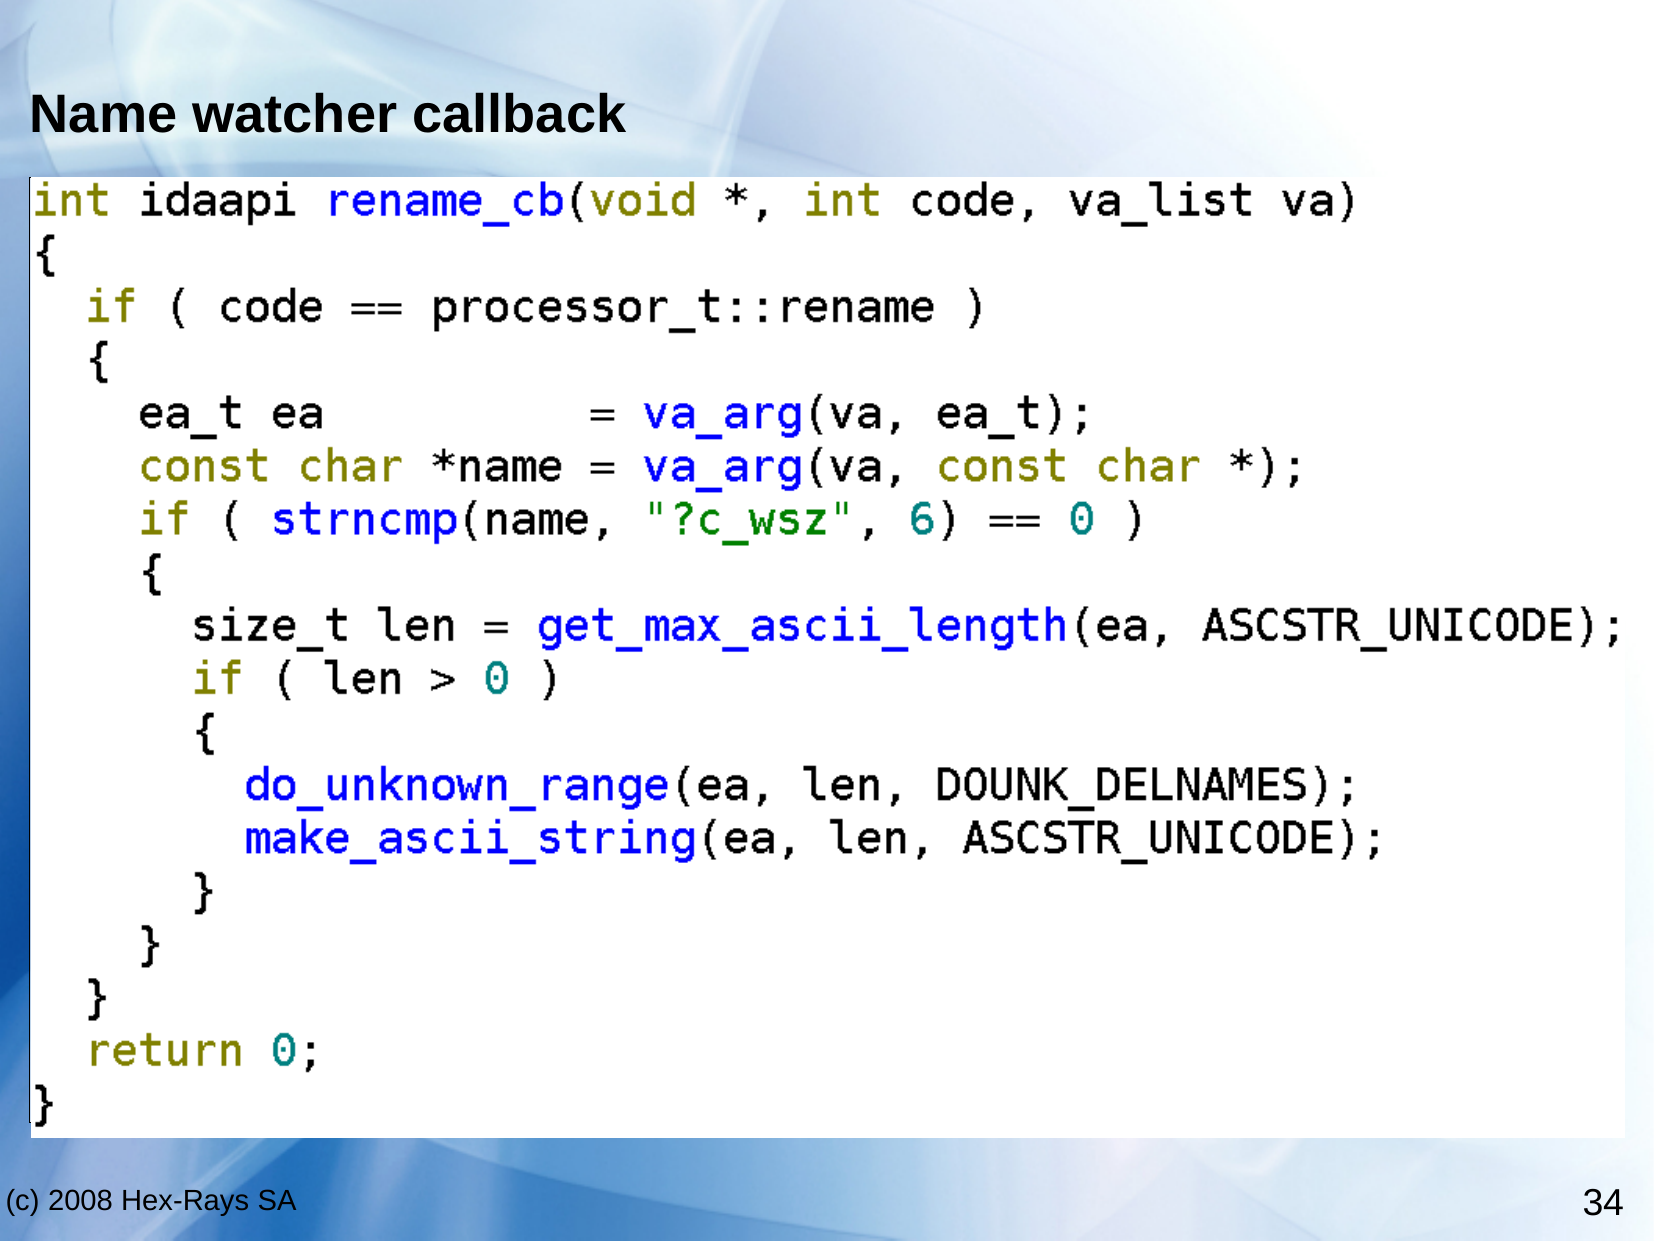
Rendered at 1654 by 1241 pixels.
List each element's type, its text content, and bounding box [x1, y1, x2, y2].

title Name watcher callback [29, 49, 1506, 178]
picture [0, 0, 1654, 1241]
